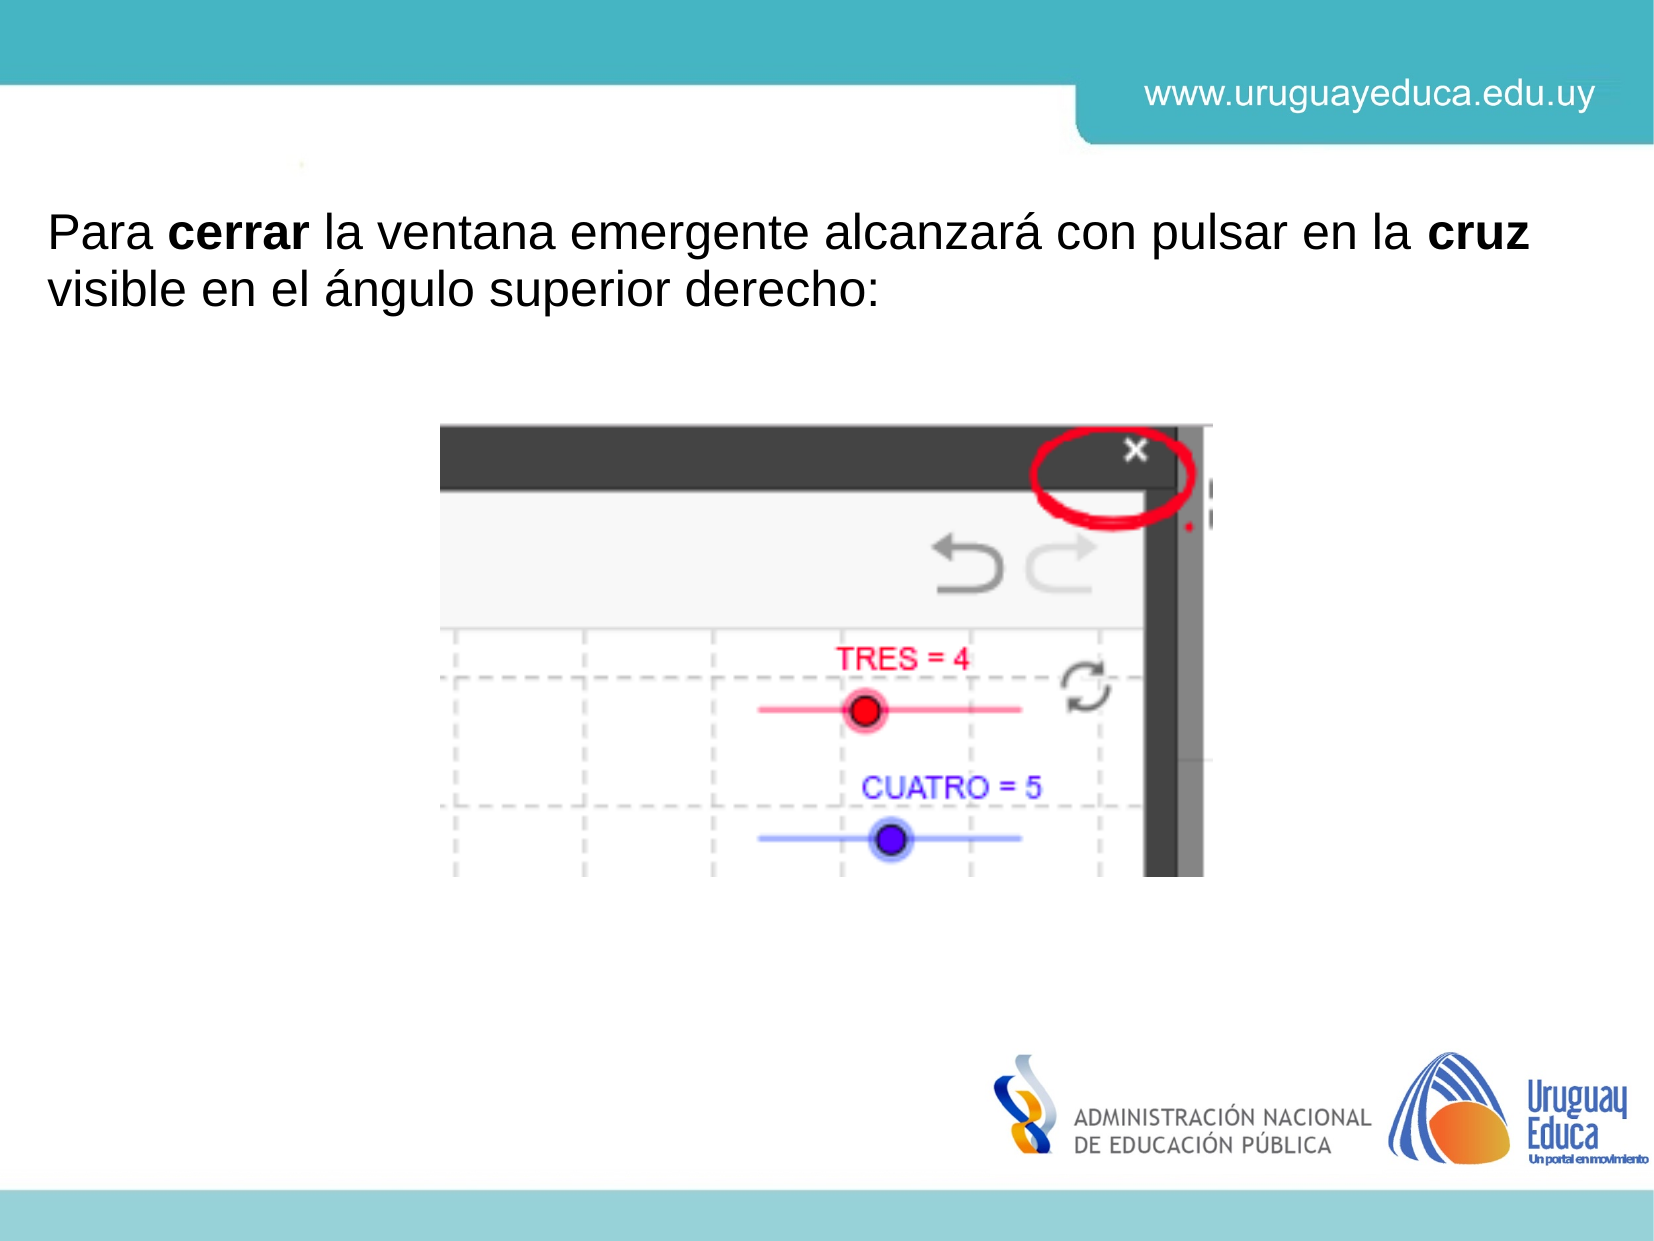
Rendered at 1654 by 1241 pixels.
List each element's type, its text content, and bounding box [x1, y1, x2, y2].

title Para cerrar la ventana emergente alcanzará con pulsar en la cruz visible en el ángulo superior derecho: [47, 13, 1588, 508]
picture [0, 0, 1654, 1241]
